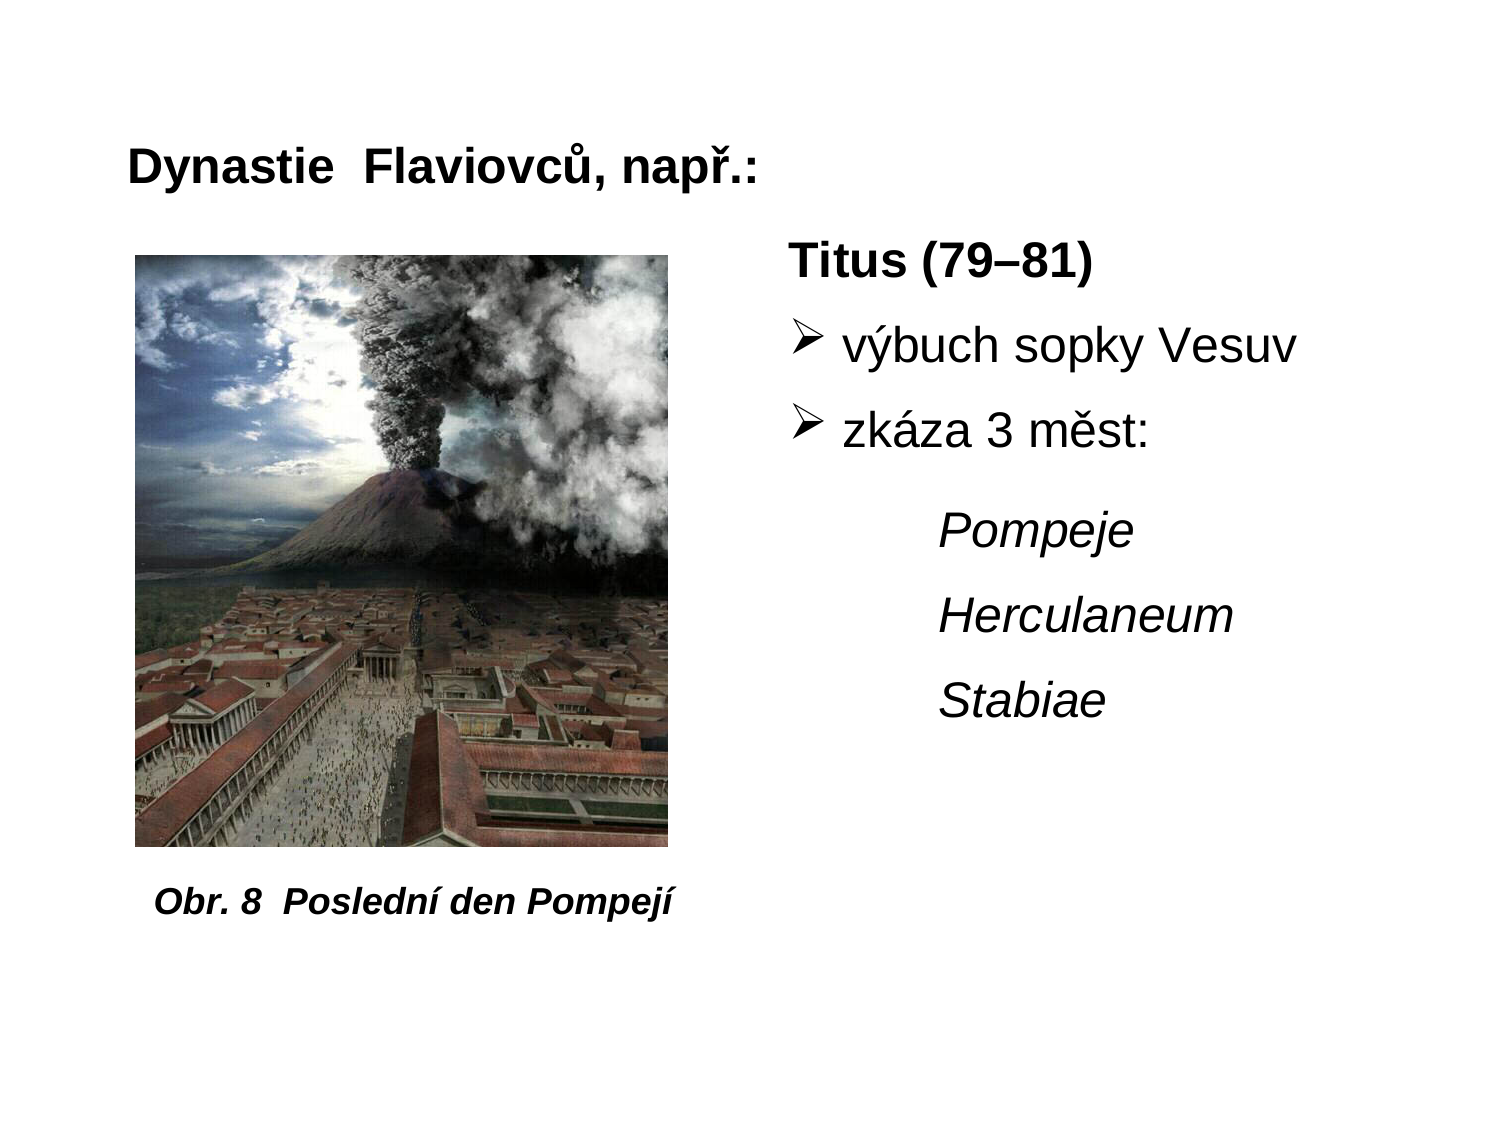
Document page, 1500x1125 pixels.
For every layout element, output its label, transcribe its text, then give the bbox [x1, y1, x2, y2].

text_box Dynastie Flaviovců, např.: [112, 125, 1377, 201]
text_box Titus (79–81) výbuch sopky Vesuv zkáza 3 měst: Pompeje Herculaneum Stabiae [773, 219, 1388, 796]
picture [135, 255, 668, 847]
text_box Obr. 8 Poslední den Pompejí [123, 869, 703, 930]
